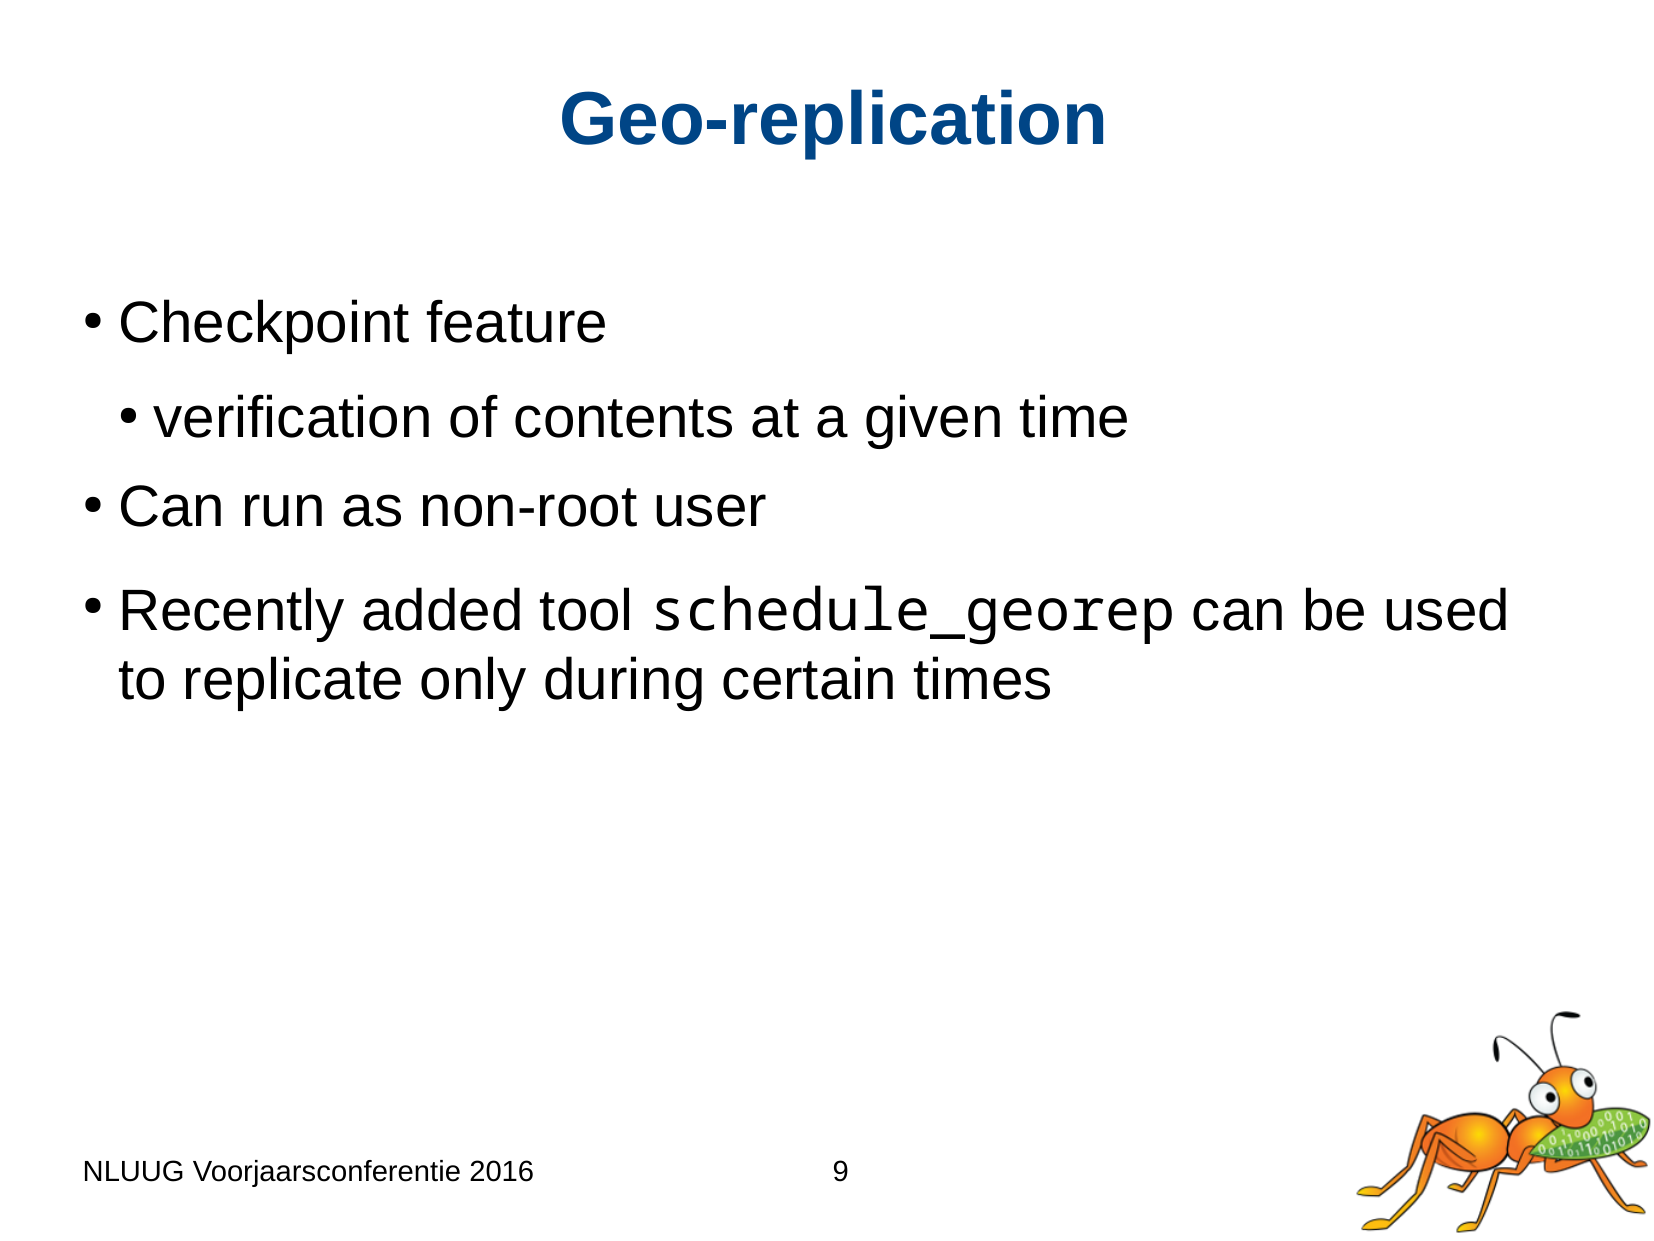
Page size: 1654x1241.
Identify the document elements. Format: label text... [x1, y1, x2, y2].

picture [1353, 1009, 1654, 1235]
list Checkpoint feature verification of contents at a given time Can run as non-root user Recently added tool schedule_georep can be used to replicate only during certain times [82, 290, 1571, 1109]
title Geo-replication [90, 15, 1579, 223]
